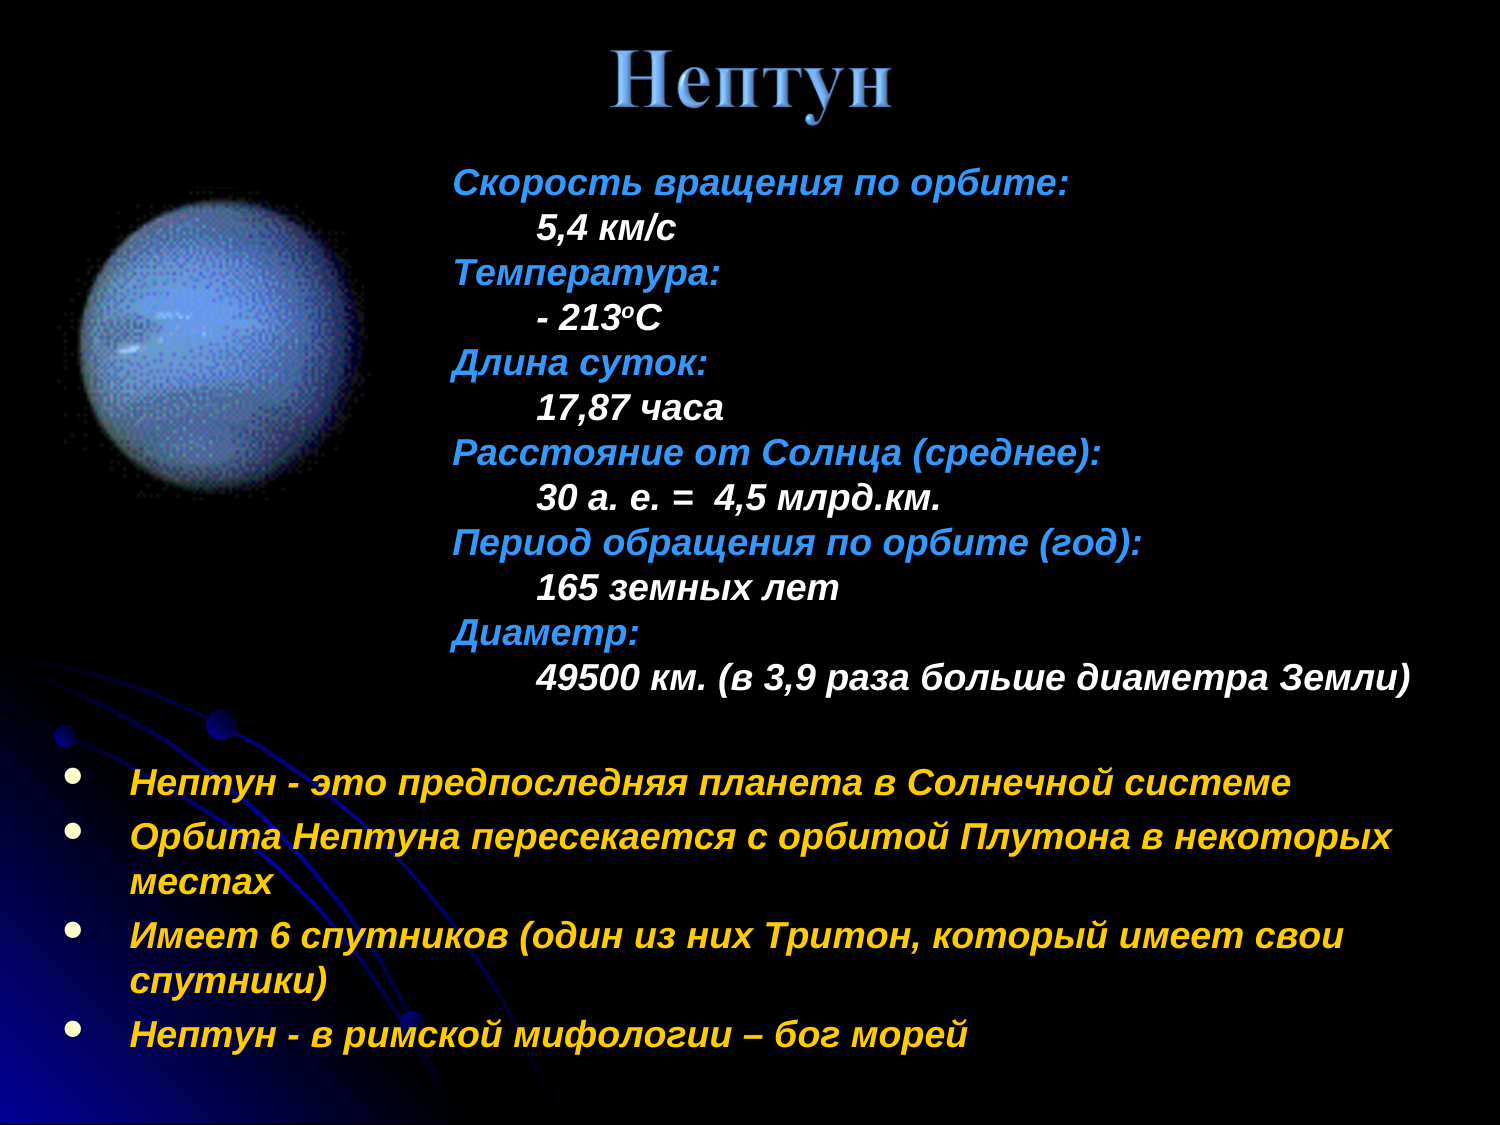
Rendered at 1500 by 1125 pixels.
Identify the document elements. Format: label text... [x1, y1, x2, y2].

text_box Скорость вращения по орбите: 5,4 км/с Температура: - 213oC Длина суток: 17,87 часа Расстояние от Солнца (среднее): 30 а. е. = 4,5 млрд.км. Период обращения по орбите (год): 165 земных лет Диаметр: 49500 км. (в 3,9 раза больше диаметра Земли) [437, 149, 1442, 706]
picture [50, 0, 1428, 501]
text_box Нептун - это предпоследняя планета в Солнечной системе Орбита Нептуна пересекается с орбитой Плутона в некоторых местах Имеет 6 спутников (один из них Тритон, который имеет свои спутники) Нептун - в римской мифологии – бог морей [24, 750, 1463, 1051]
